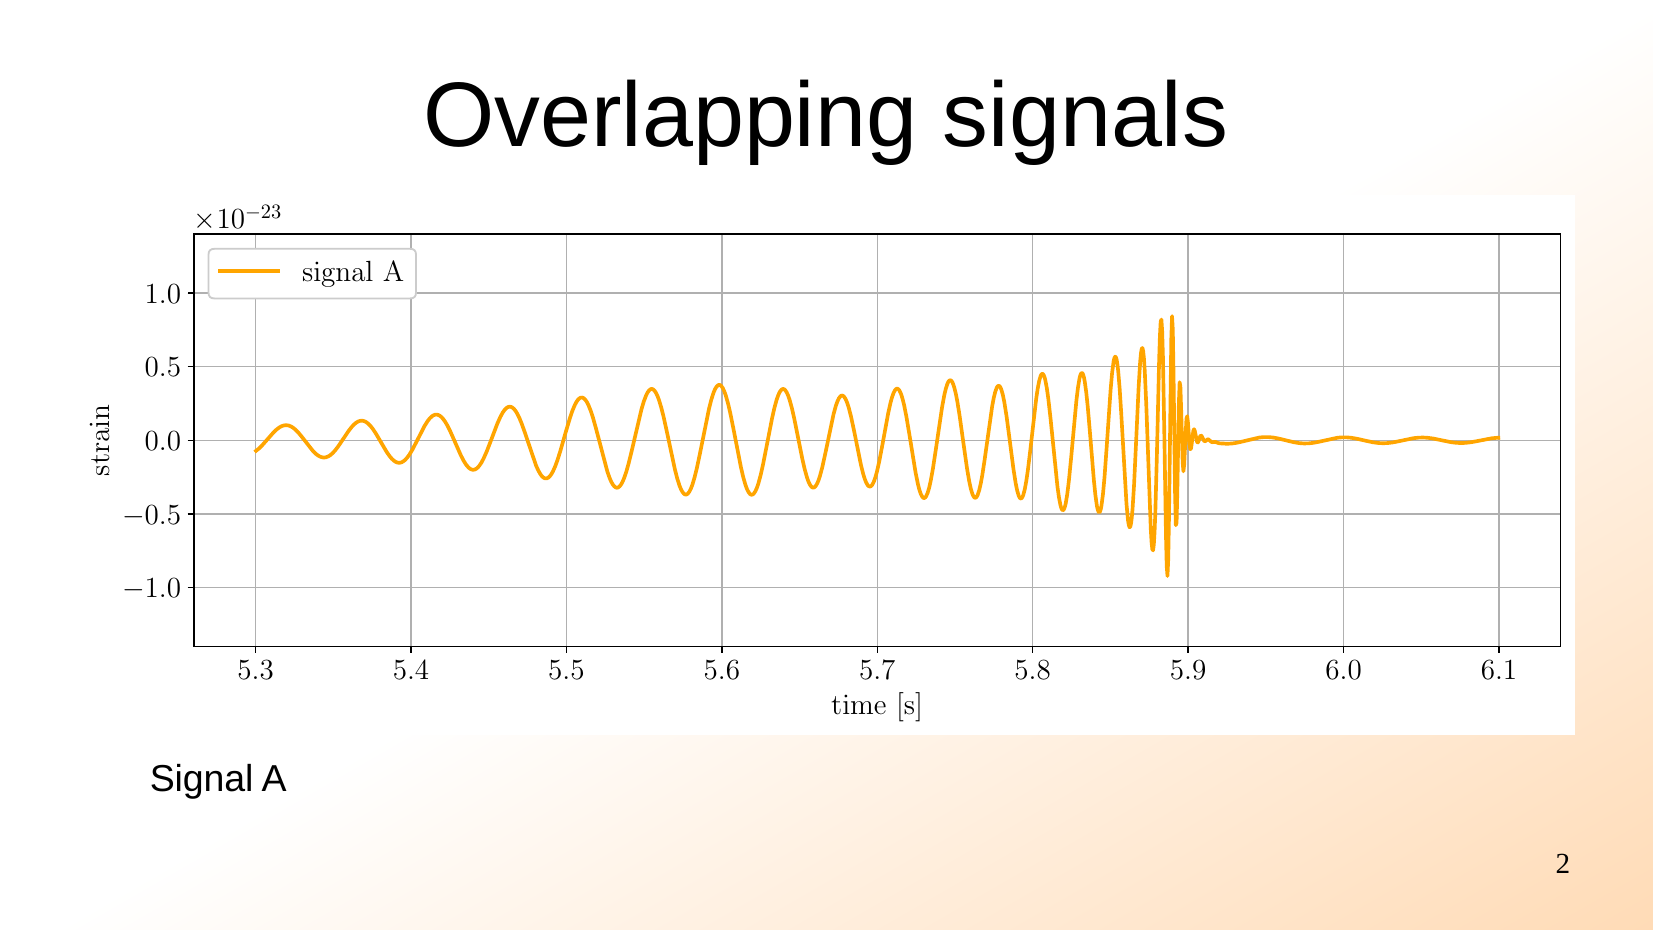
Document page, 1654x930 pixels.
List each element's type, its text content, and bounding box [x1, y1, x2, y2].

picture [75, 194, 1576, 735]
title Overlapping signals [82, 37, 1571, 193]
text_box Signal A [135, 750, 1591, 807]
